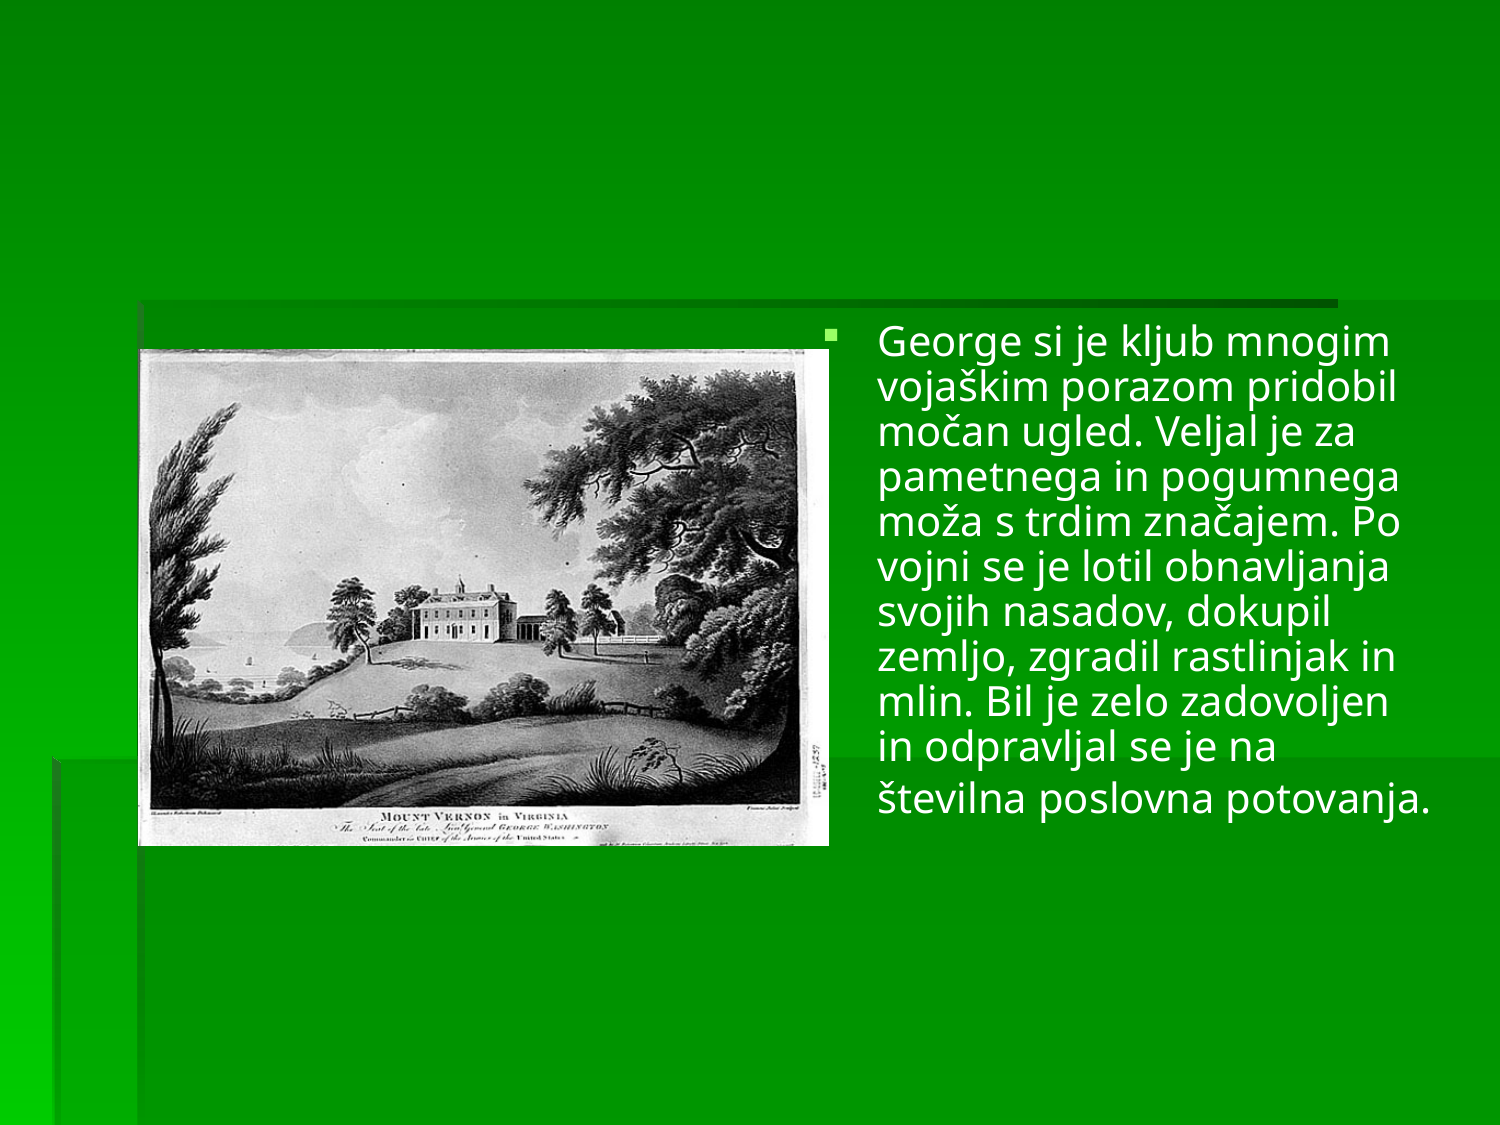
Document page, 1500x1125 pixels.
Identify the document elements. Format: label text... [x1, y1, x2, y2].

list George si je kljub mnogim vojaškim porazom pridobil močan ugled. Veljal je za pametnega in pogumnega moža s trdim značajem. Po vojni se je lotil obnavljanja svojih nasadov, dokupil zemljo, zgradil rastlinjak in mlin. Bil je zelo zadovoljen in odpravljal se je na številna poslovna potovanja. [806, 312, 1451, 1000]
picture [138, 349, 829, 846]
